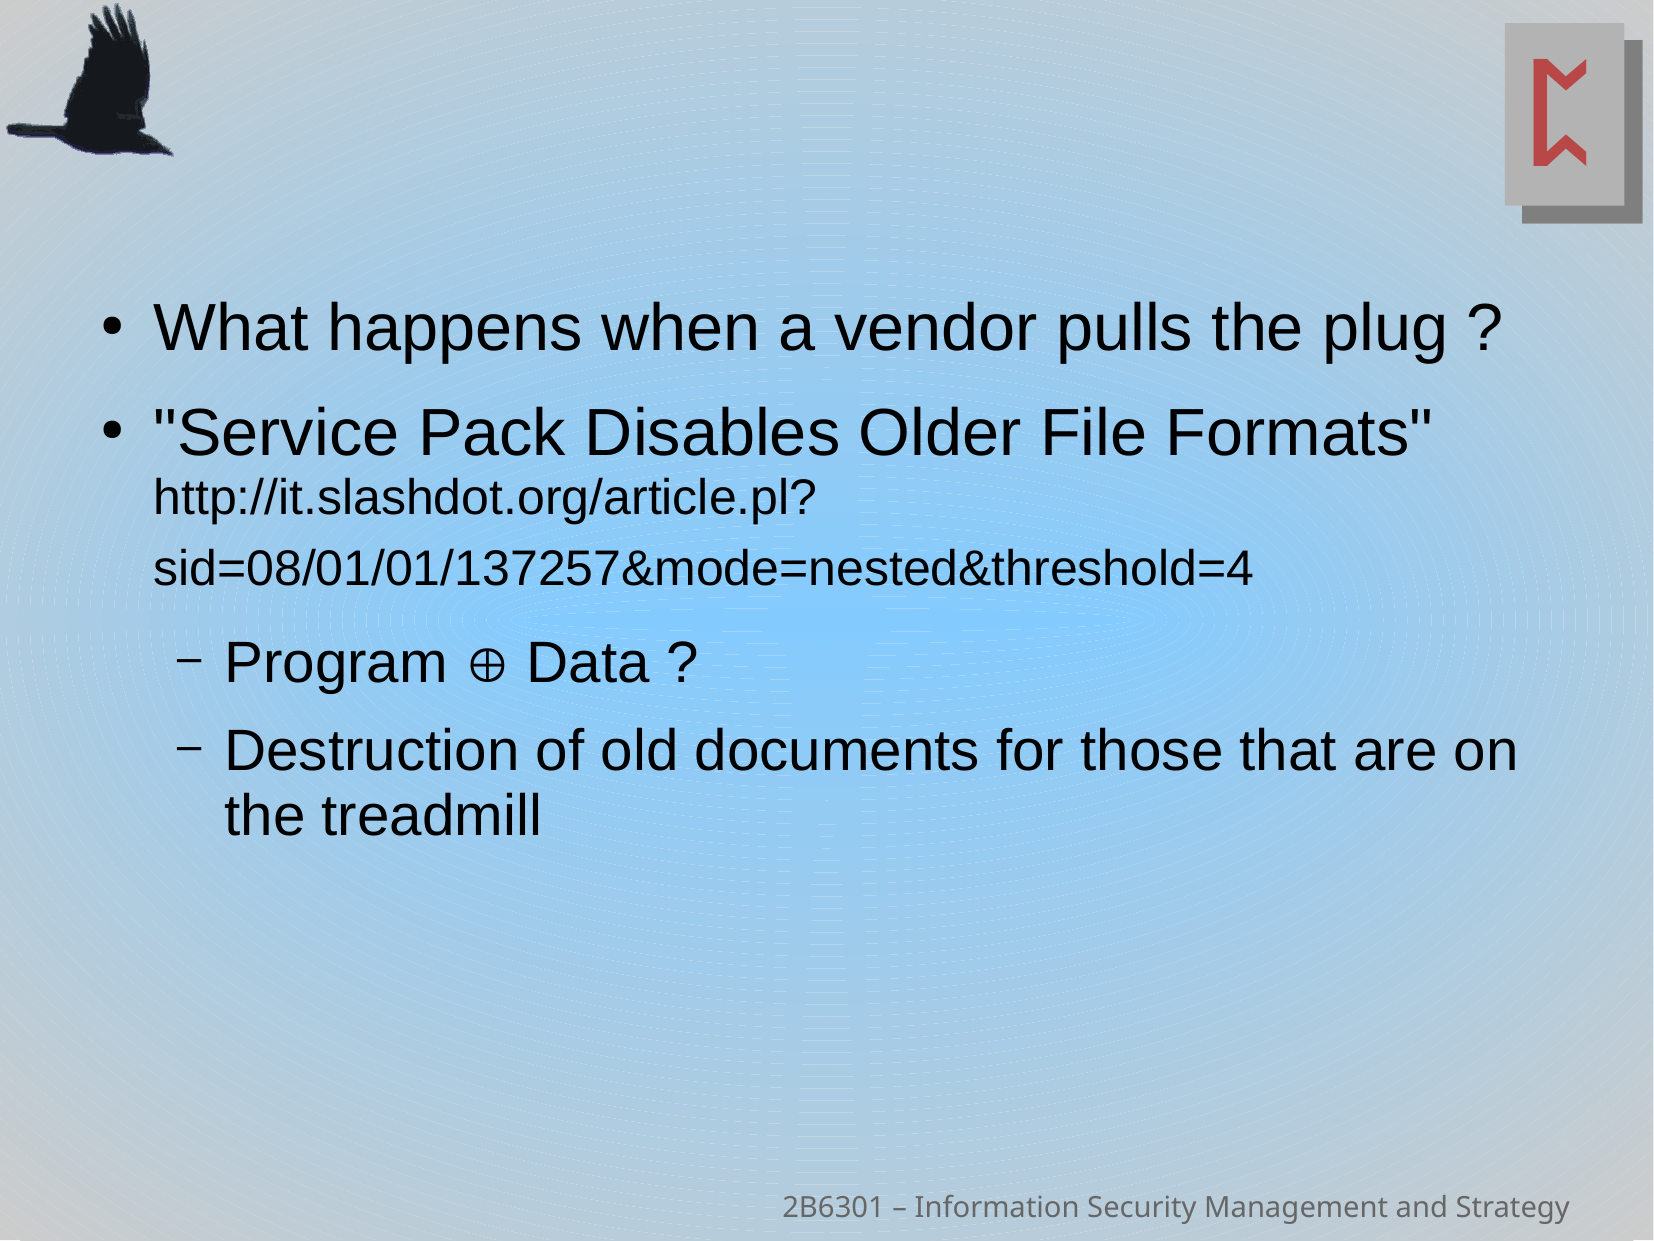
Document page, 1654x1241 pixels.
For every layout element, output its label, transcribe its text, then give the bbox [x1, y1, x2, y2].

list What happens when a vendor pulls the plug ? "Service Pack Disables Older File Formats" http://it.slashdot.org/article.pl?sid=08/01/01/137257&mode=nested&threshold=4 Program  Data ? Destruction of old documents for those that are on the treadmill [82, 290, 1571, 1109]
picture [0, 0, 178, 160]
